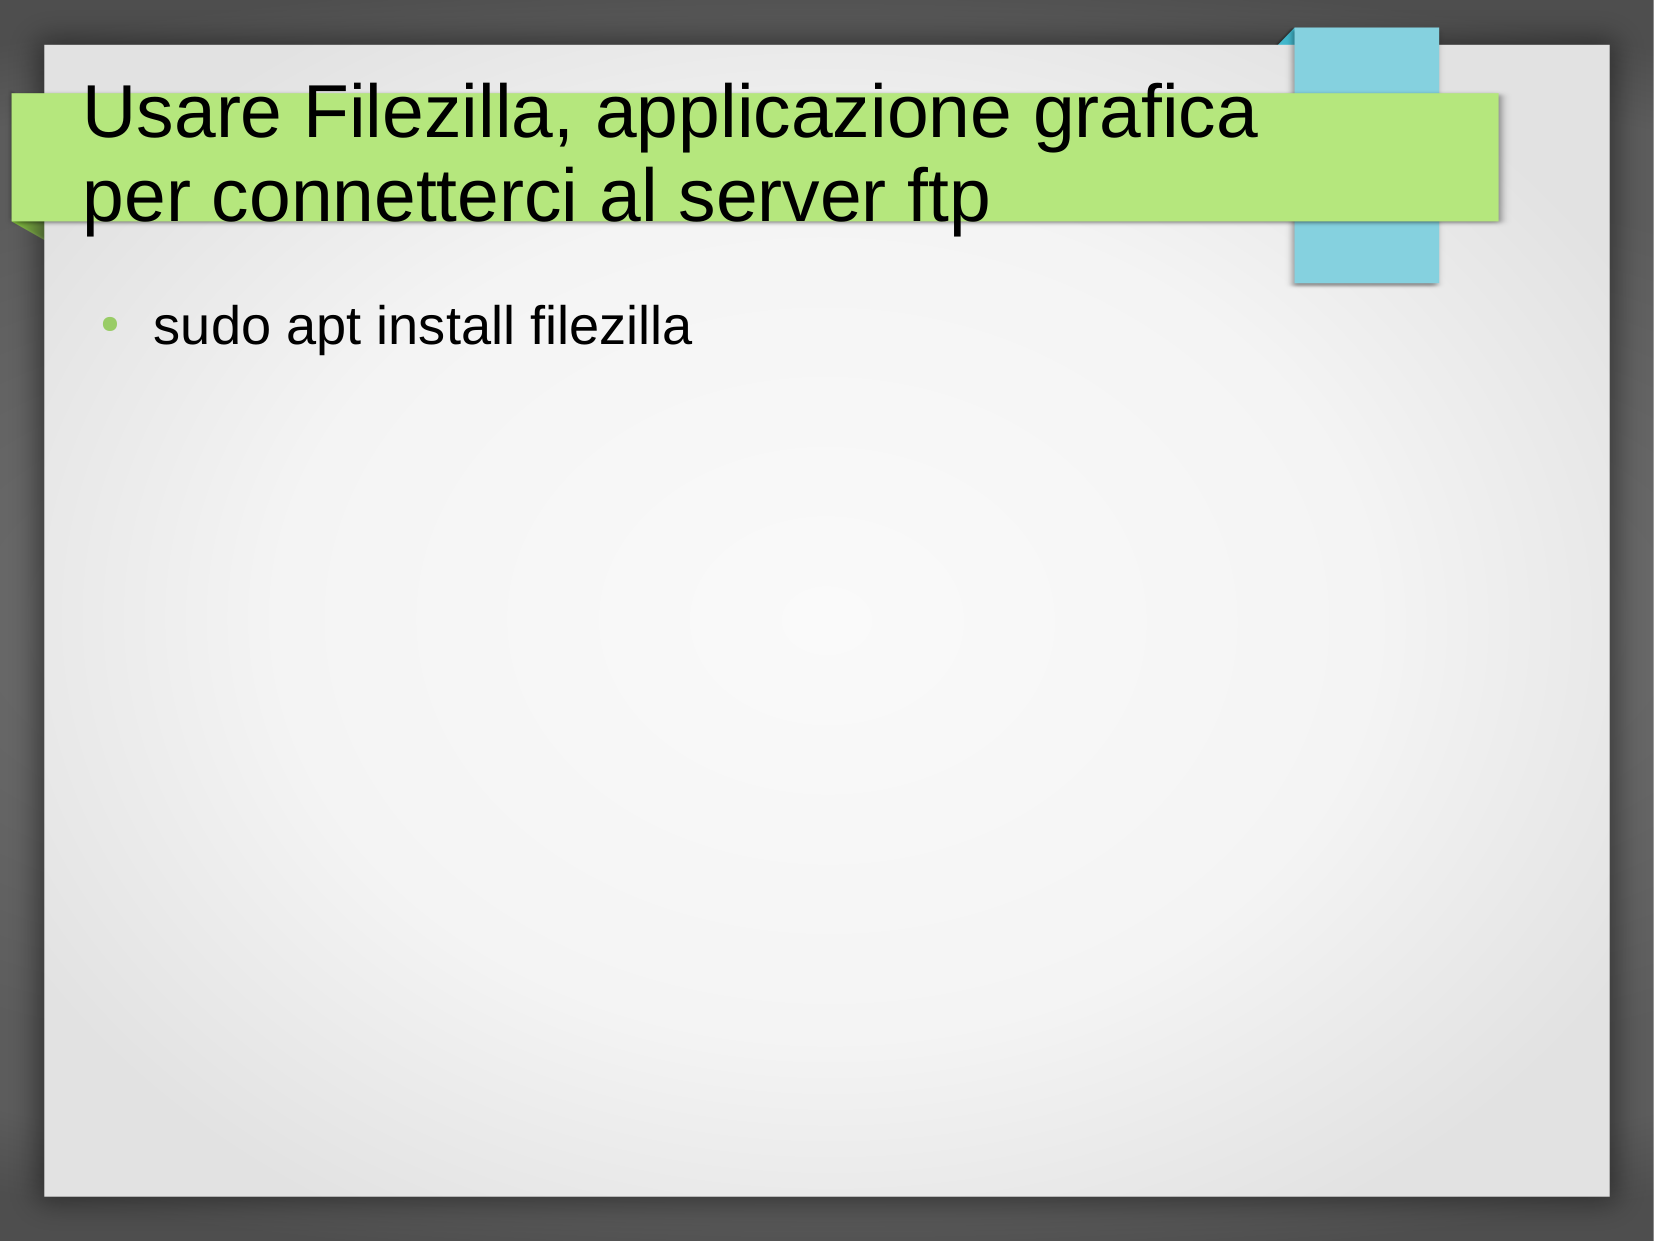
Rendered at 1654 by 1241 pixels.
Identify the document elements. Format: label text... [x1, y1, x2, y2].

list sudo apt install filezilla [82, 295, 1571, 1015]
title Usare Filezilla, applicazione grafica per connetterci al server ftp [82, 70, 1264, 238]
picture [0, 0, 1654, 1241]
